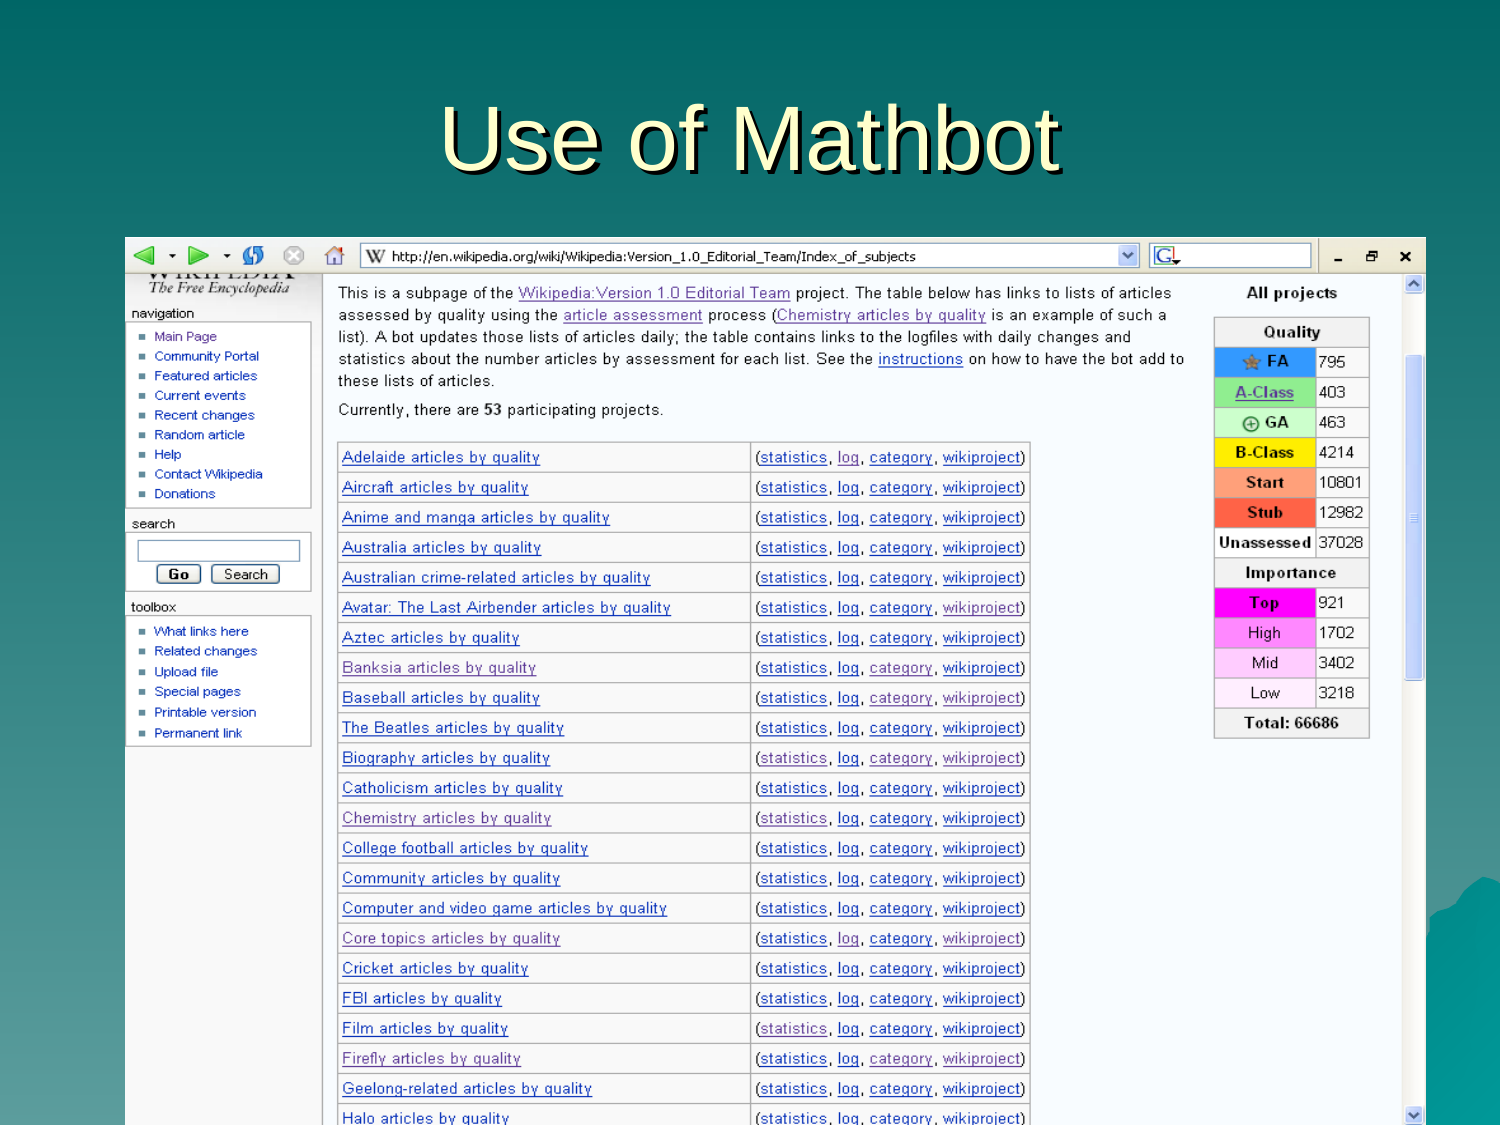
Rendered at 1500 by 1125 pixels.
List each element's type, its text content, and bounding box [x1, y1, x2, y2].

title Use of Mathbot [75, 45, 1426, 233]
picture [125, 237, 1426, 1125]
